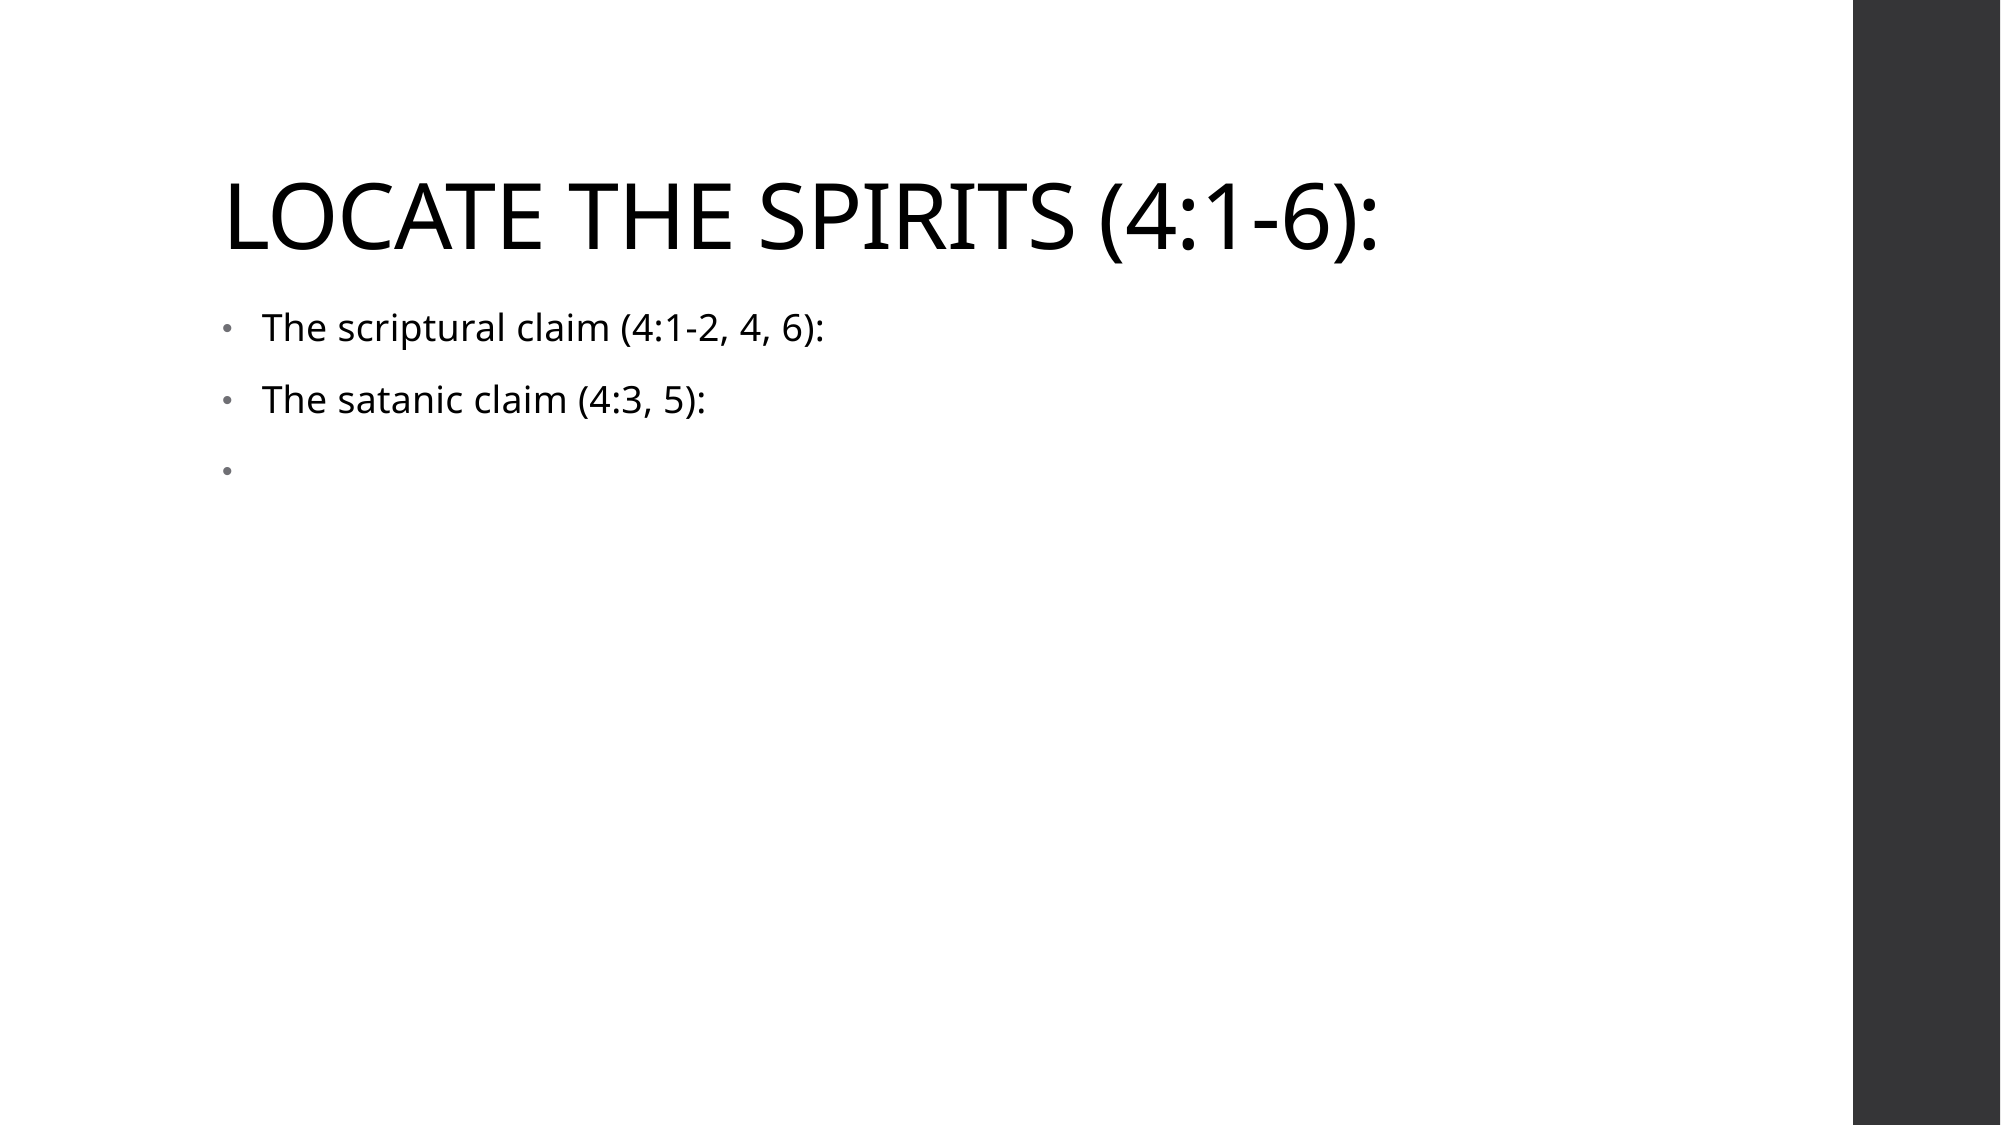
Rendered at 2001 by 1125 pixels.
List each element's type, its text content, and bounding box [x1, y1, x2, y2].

list The scriptural claim (4:1-2, 4, 6): The satanic claim (4:3, 5): [206, 299, 1617, 1014]
title LOCATE THE SPIRITS (4:1-6): [206, 60, 1797, 278]
